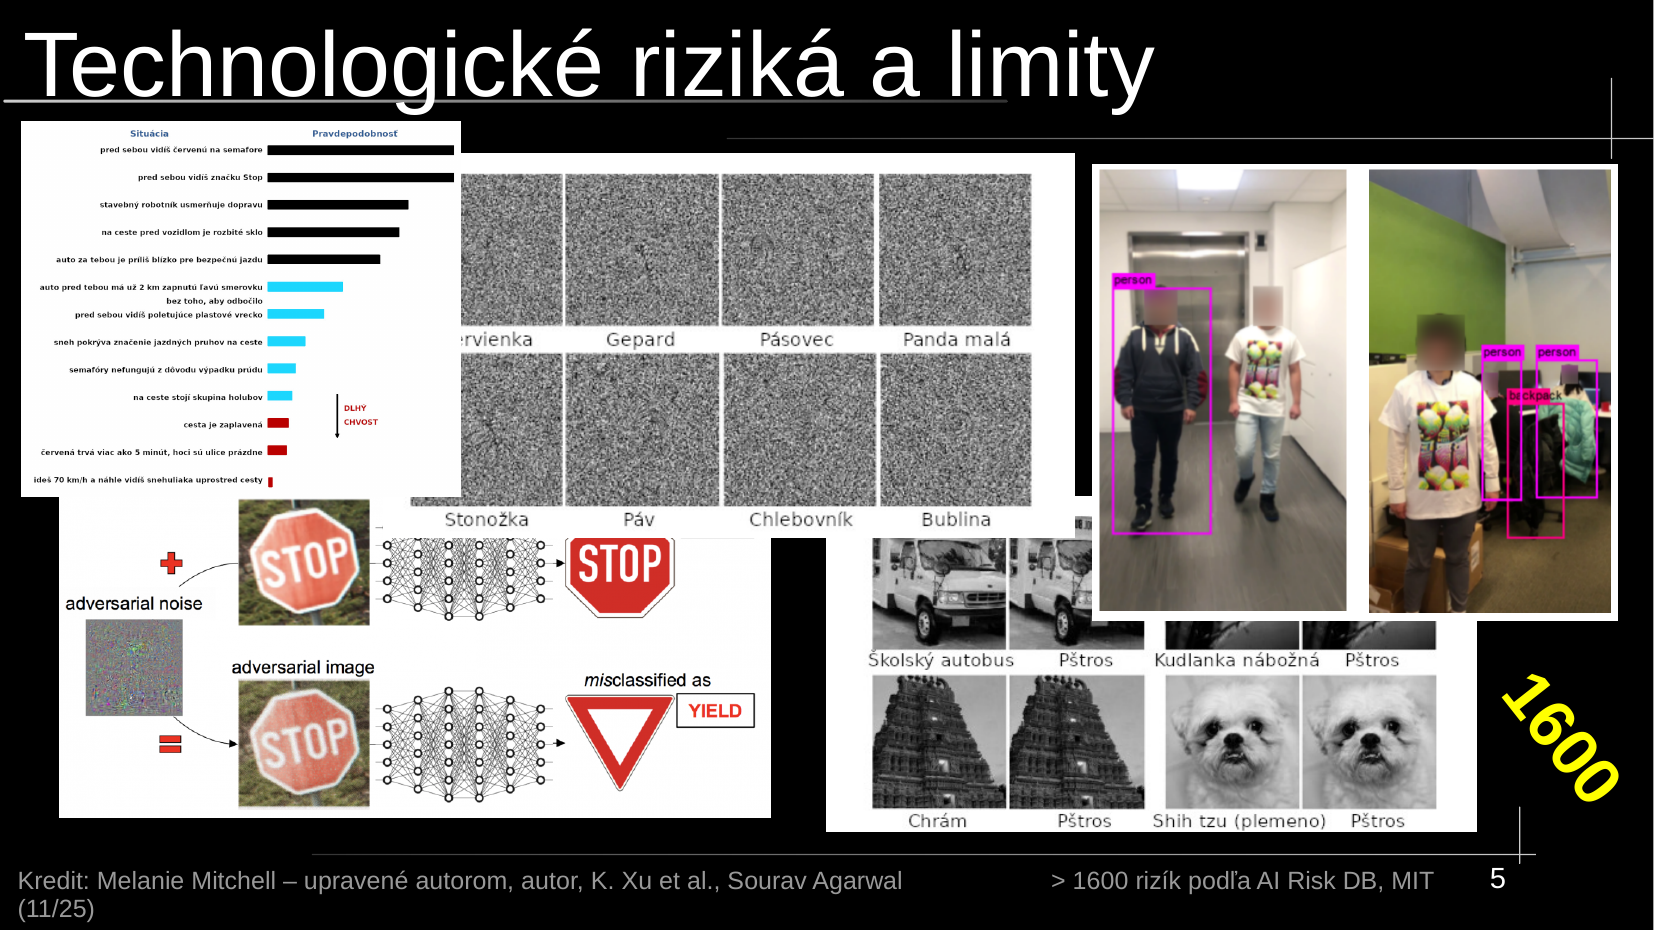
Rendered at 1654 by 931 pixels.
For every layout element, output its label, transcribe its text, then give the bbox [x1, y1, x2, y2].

title Technologické riziká a limity [23, 11, 1589, 119]
title 1600 [1473, 645, 1654, 836]
title Kredit: Melanie Mitchell – upravené autorom, autor, K. Xu et al., Sourav Agarwal > 1600 rizík podľa AI Risk DB, MIT (11/25) [17, 862, 1477, 928]
picture [21, 121, 1618, 832]
